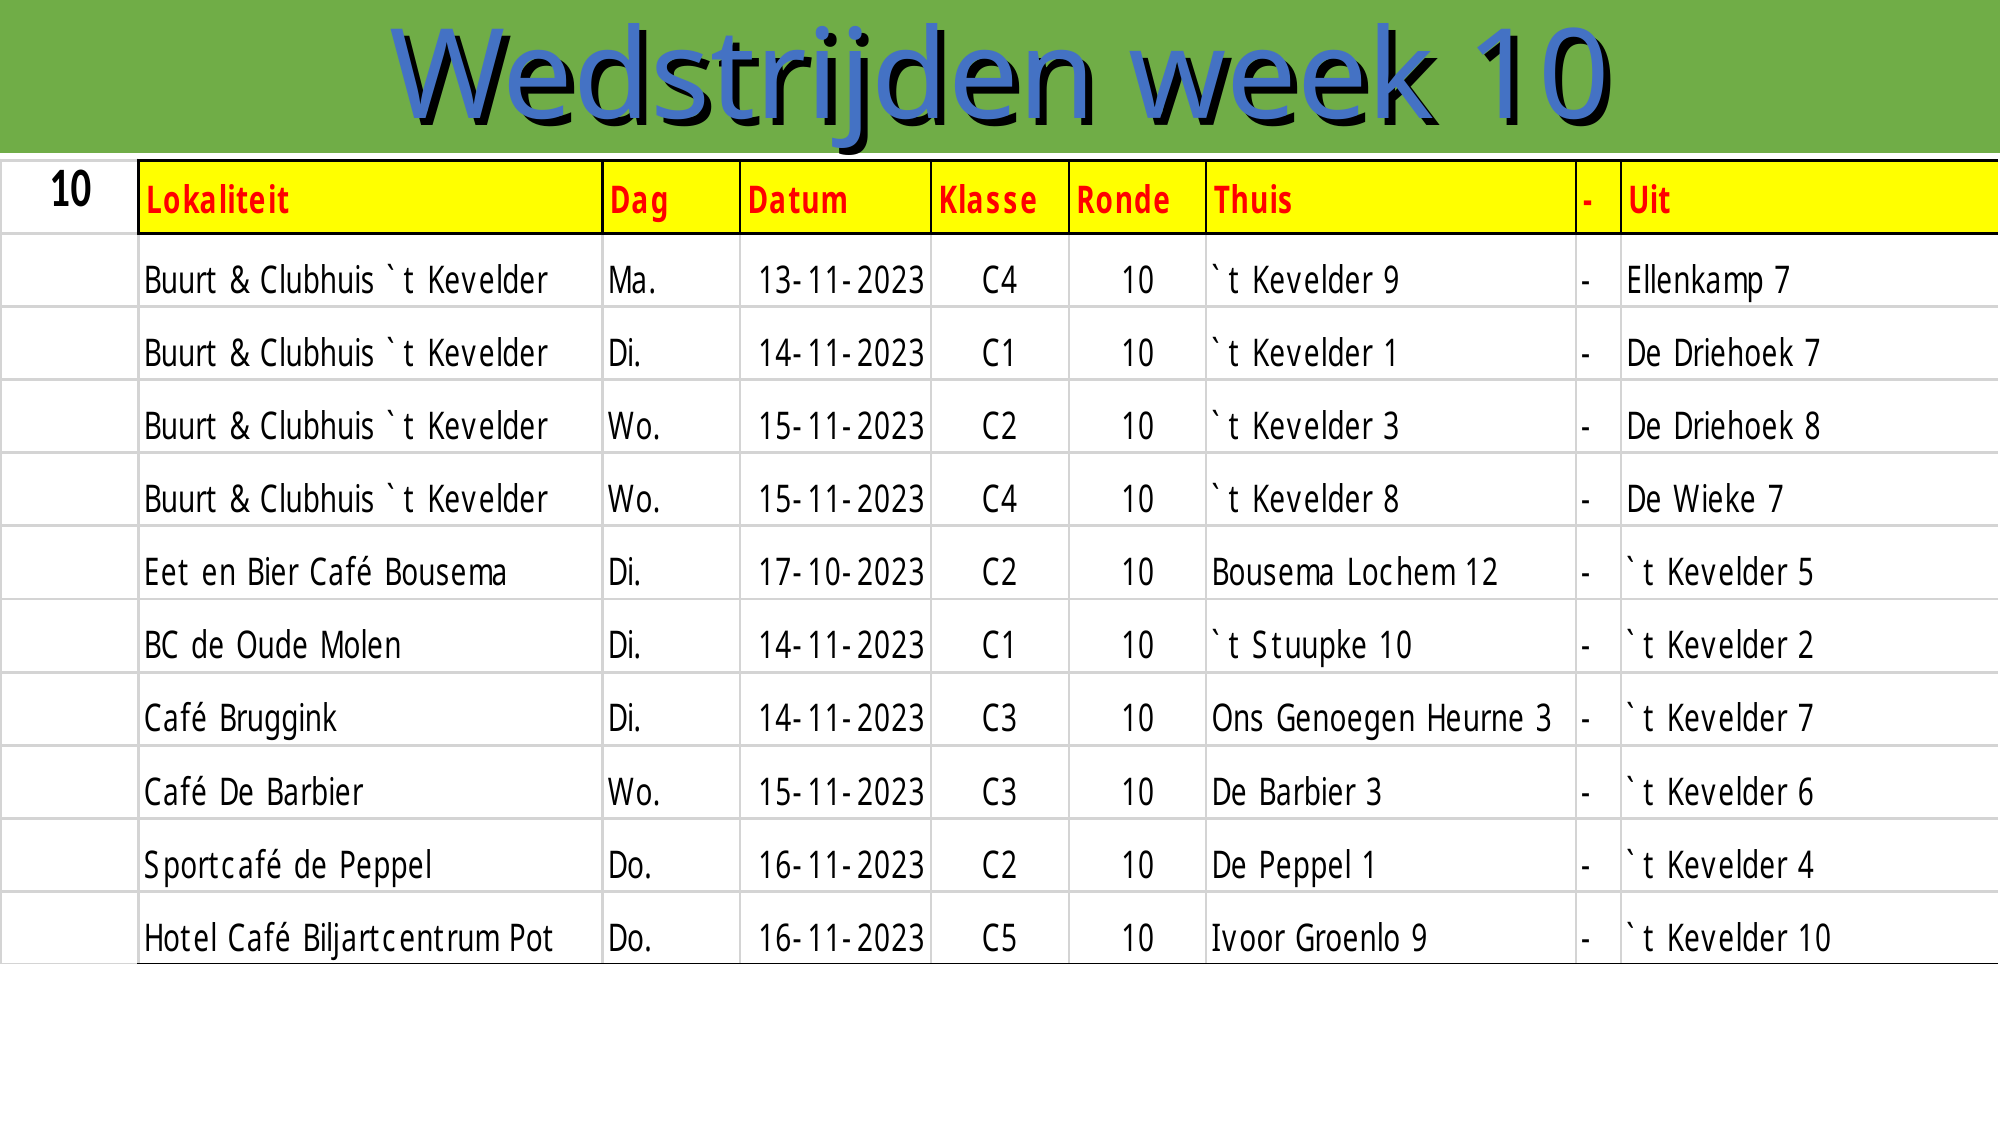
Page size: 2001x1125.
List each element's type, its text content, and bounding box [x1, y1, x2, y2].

picture [0, 158, 2000, 967]
title Wedstrijden week 10 [0, 0, 2000, 153]
